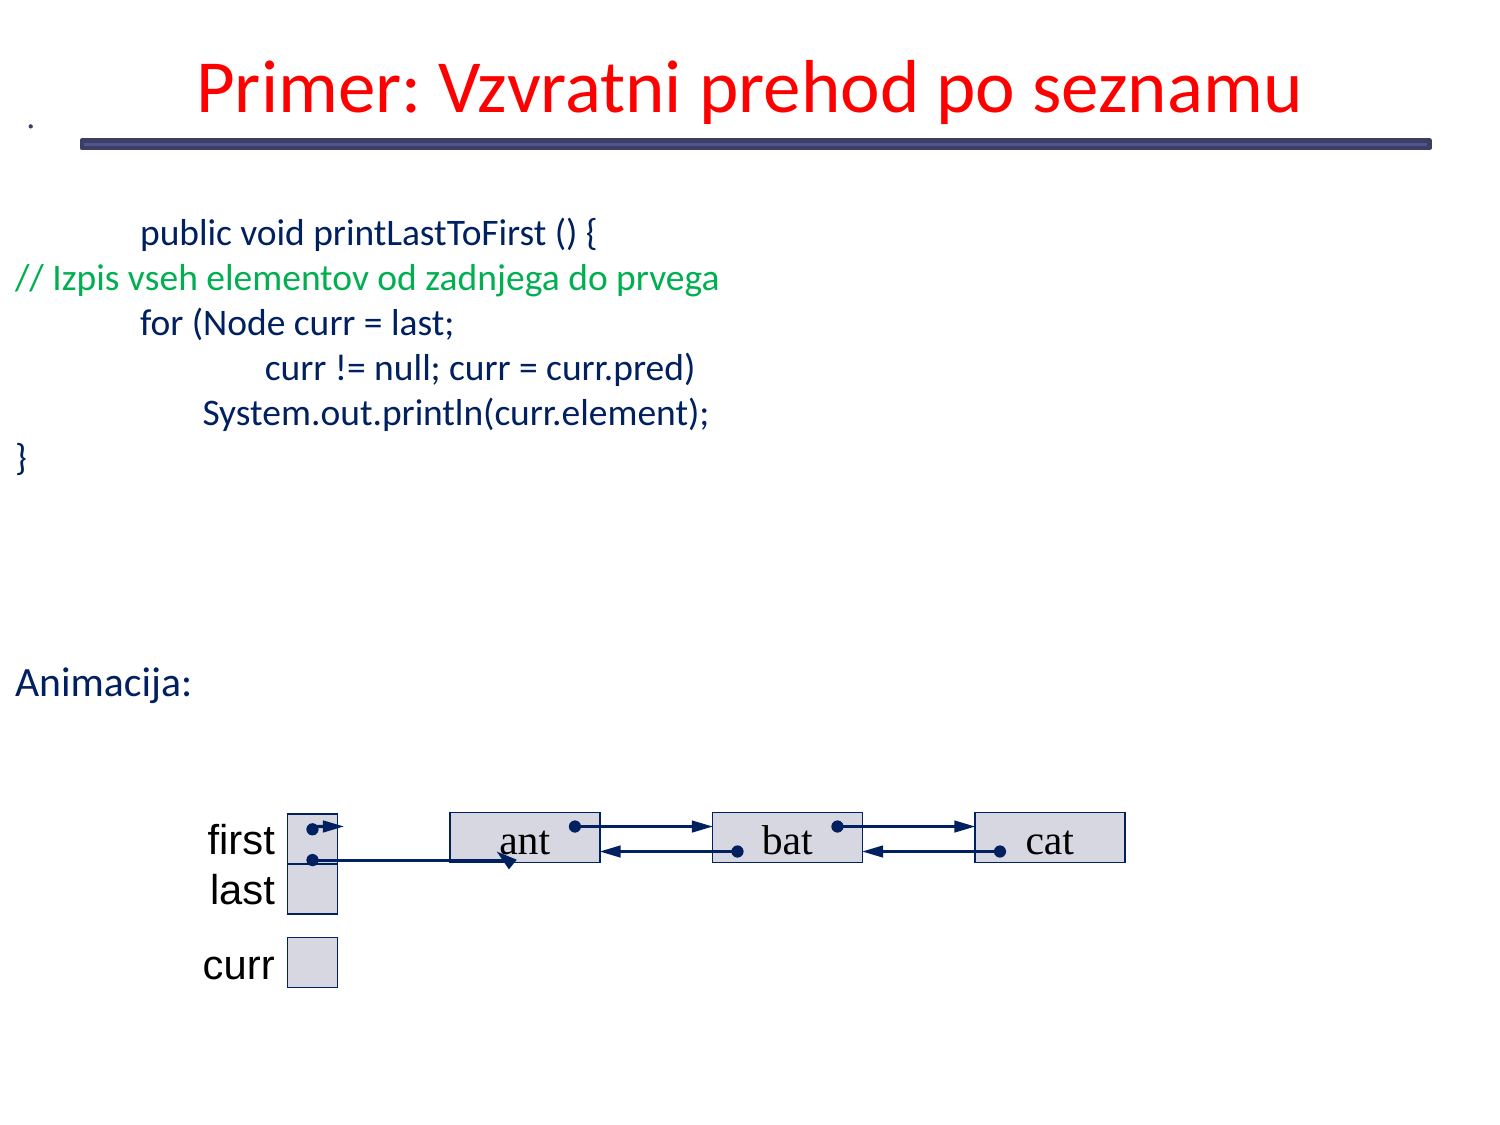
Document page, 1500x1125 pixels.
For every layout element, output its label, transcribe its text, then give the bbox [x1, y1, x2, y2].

text_box curr [137, 937, 275, 988]
list public void printLastToFirst () { // Izpis vseh elementov od zadnjega do prvega for (Node curr = last; curr != null; curr = curr.pred) System.out.println(curr.element); } Animacija: [0, 200, 1275, 725]
text_box bat [712, 812, 863, 863]
text_box cat [974, 812, 1125, 863]
text_box first [137, 812, 275, 862]
text_box ant [449, 812, 600, 863]
title Primer: Vzvratni prehod po seznamu [75, 23, 1425, 141]
text_box last [137, 862, 275, 913]
text_box [125, 787, 1200, 1013]
